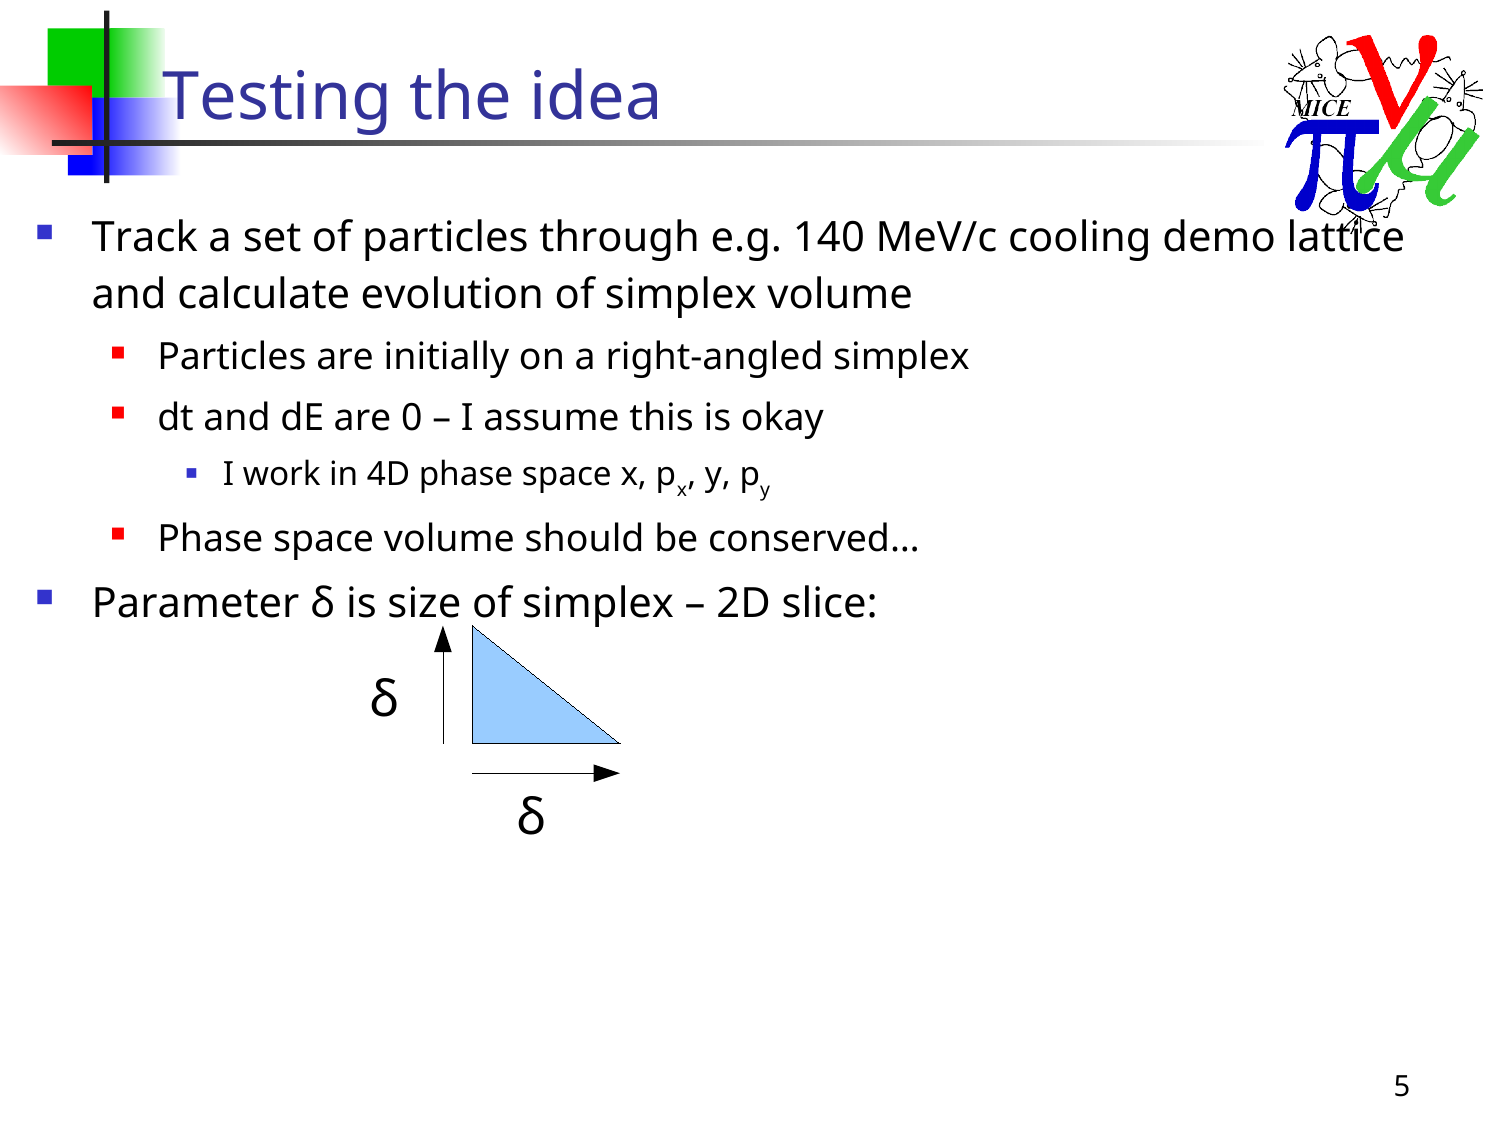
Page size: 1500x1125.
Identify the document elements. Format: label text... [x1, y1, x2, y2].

text_box [472, 625, 621, 744]
text_box δ [501, 773, 562, 857]
text_box δ [354, 655, 415, 739]
title Testing the idea [162, 0, 1441, 188]
picture [1264, 5, 1500, 251]
list Track a set of particles through e.g. 140 MeV/c cooling demo lattice and calculate evolution of simplex volume Particles are initially on a right-angled simplex dt and dE are 0 – I assume this is okay I work in 4D phase space x, px, y, py Phase space volume should be conserved… Parameter δ is size of simplex – 2D slice: [35, 206, 1447, 733]
